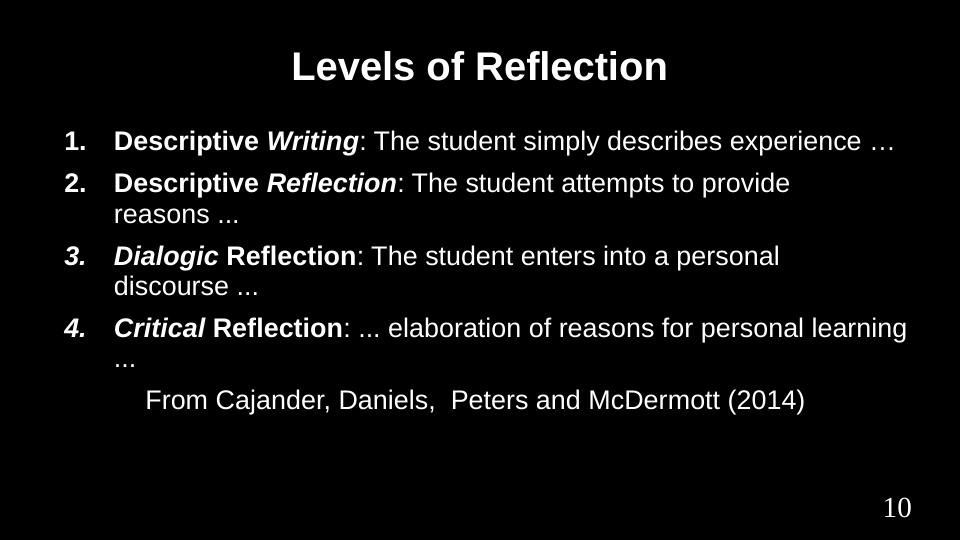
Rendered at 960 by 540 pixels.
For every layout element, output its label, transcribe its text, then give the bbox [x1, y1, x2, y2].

list Descriptive Writing: The student simply describes experience … Descriptive Reflection: The student attempts to provide reasons ... Dialogic Reflection: The student enters into a personal discourse ... Critical Reflection: ... elaboration of reasons for personal learning ... From Cajander, Daniels, Peters and McDermott (2014) [47, 126, 912, 440]
title Levels of Reflection [47, 21, 912, 112]
